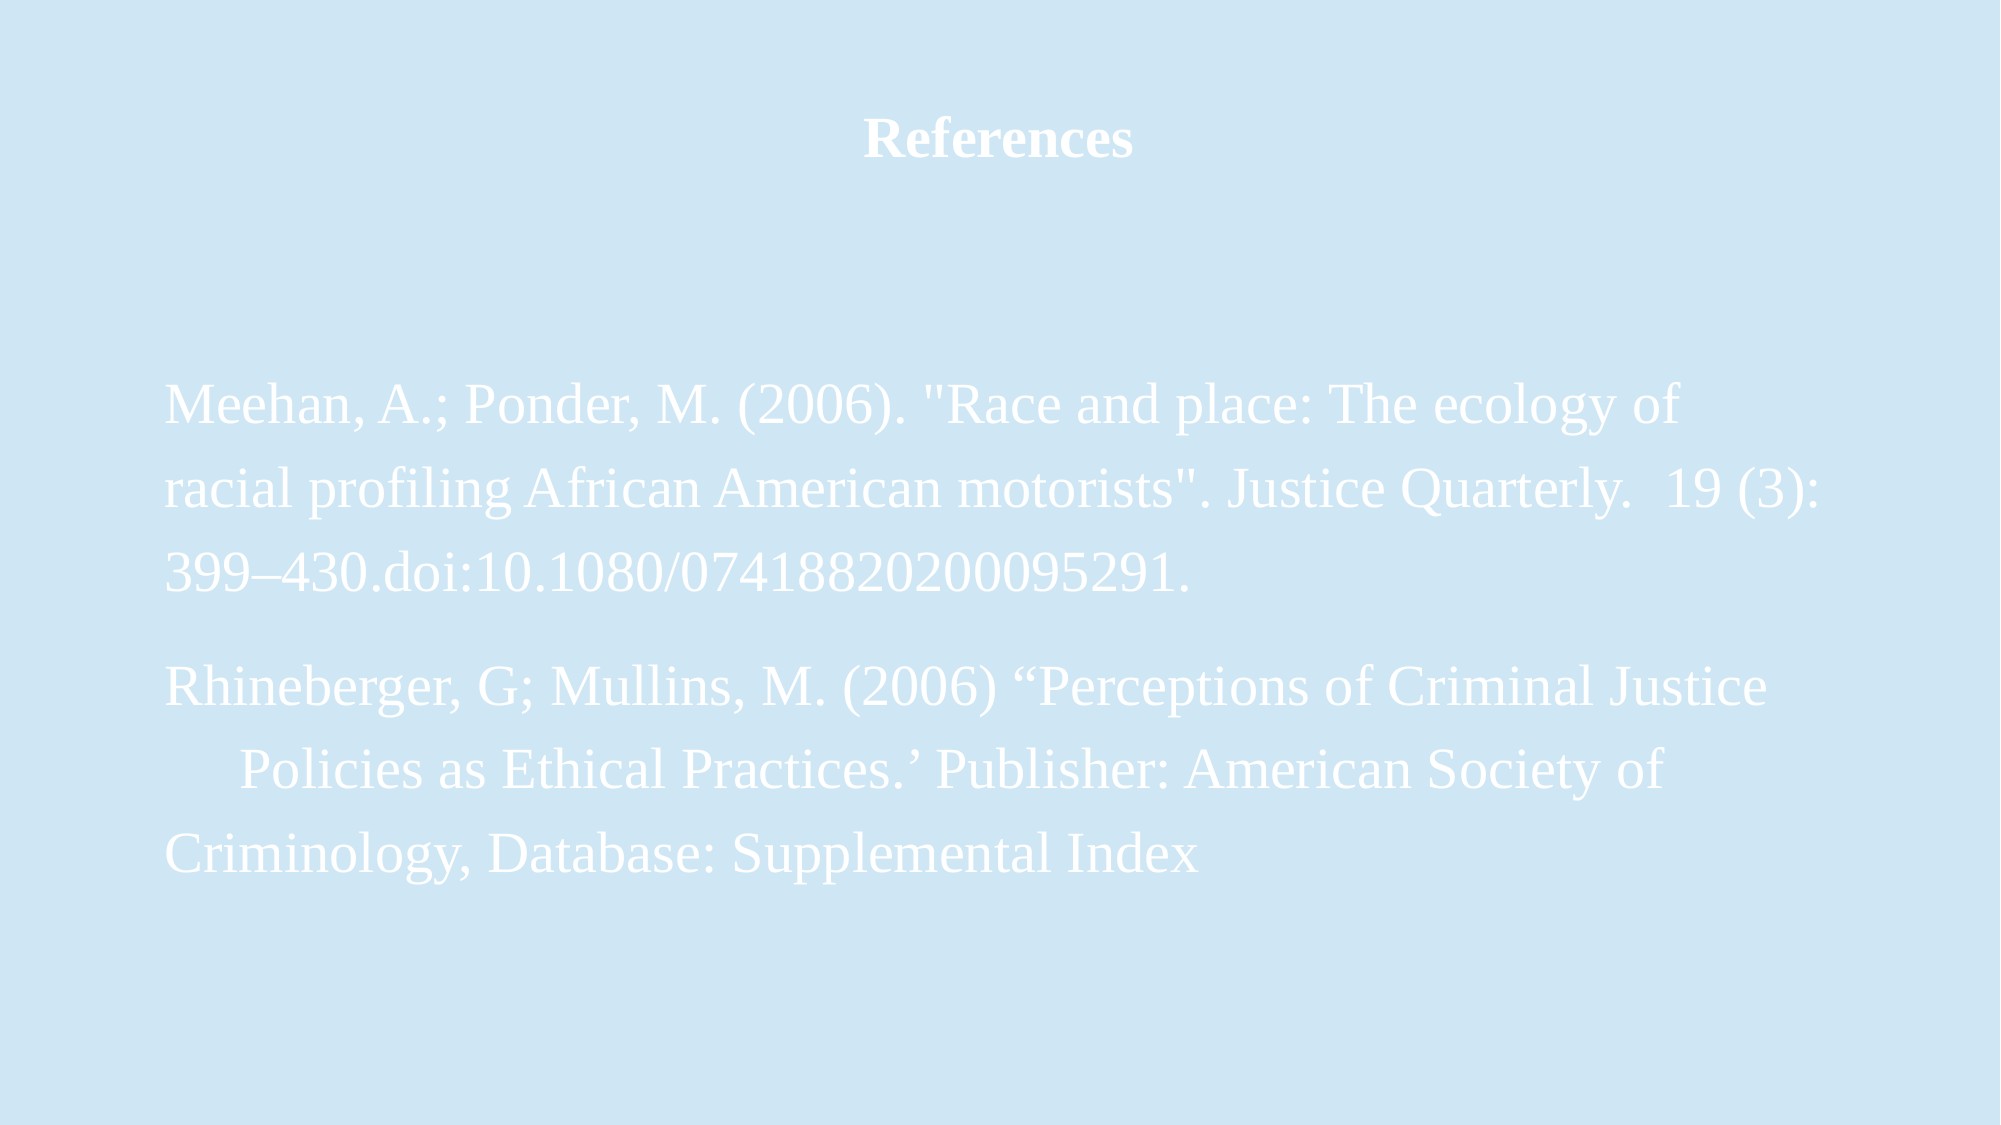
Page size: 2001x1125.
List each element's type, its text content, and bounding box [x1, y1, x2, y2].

title References [149, 99, 1849, 318]
list Meehan, A.; Ponder, M. (2006). "Race and place: The ecology of racial profiling African American motorists". Justice Quarterly. 19 (3): 399–430.doi:10.1080/07418820200095291. Rhineberger, G; Mullins, M. (2006) “Perceptions of Criminal Justice Policies as Ethical Practices.’ Publisher: American Society of Criminology, Database: Supplemental Index [149, 343, 1849, 950]
